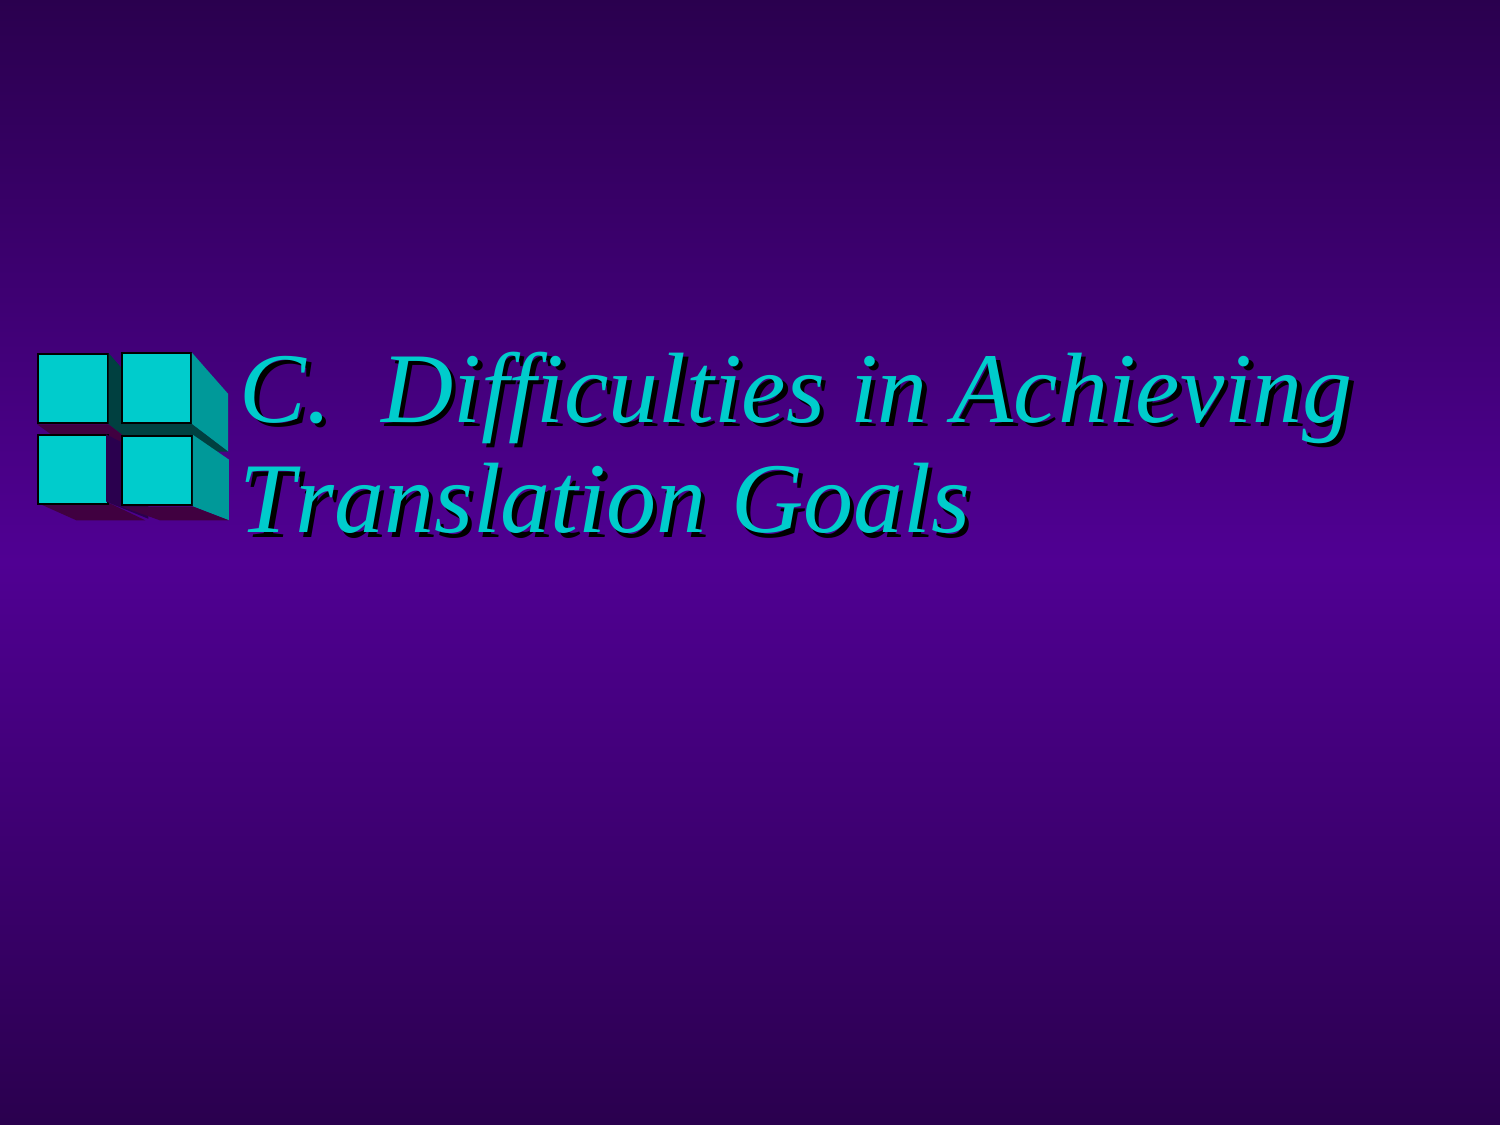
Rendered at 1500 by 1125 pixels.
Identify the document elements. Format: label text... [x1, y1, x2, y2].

title C. Difficulties in Achieving Translation Goals [224, 325, 1500, 563]
